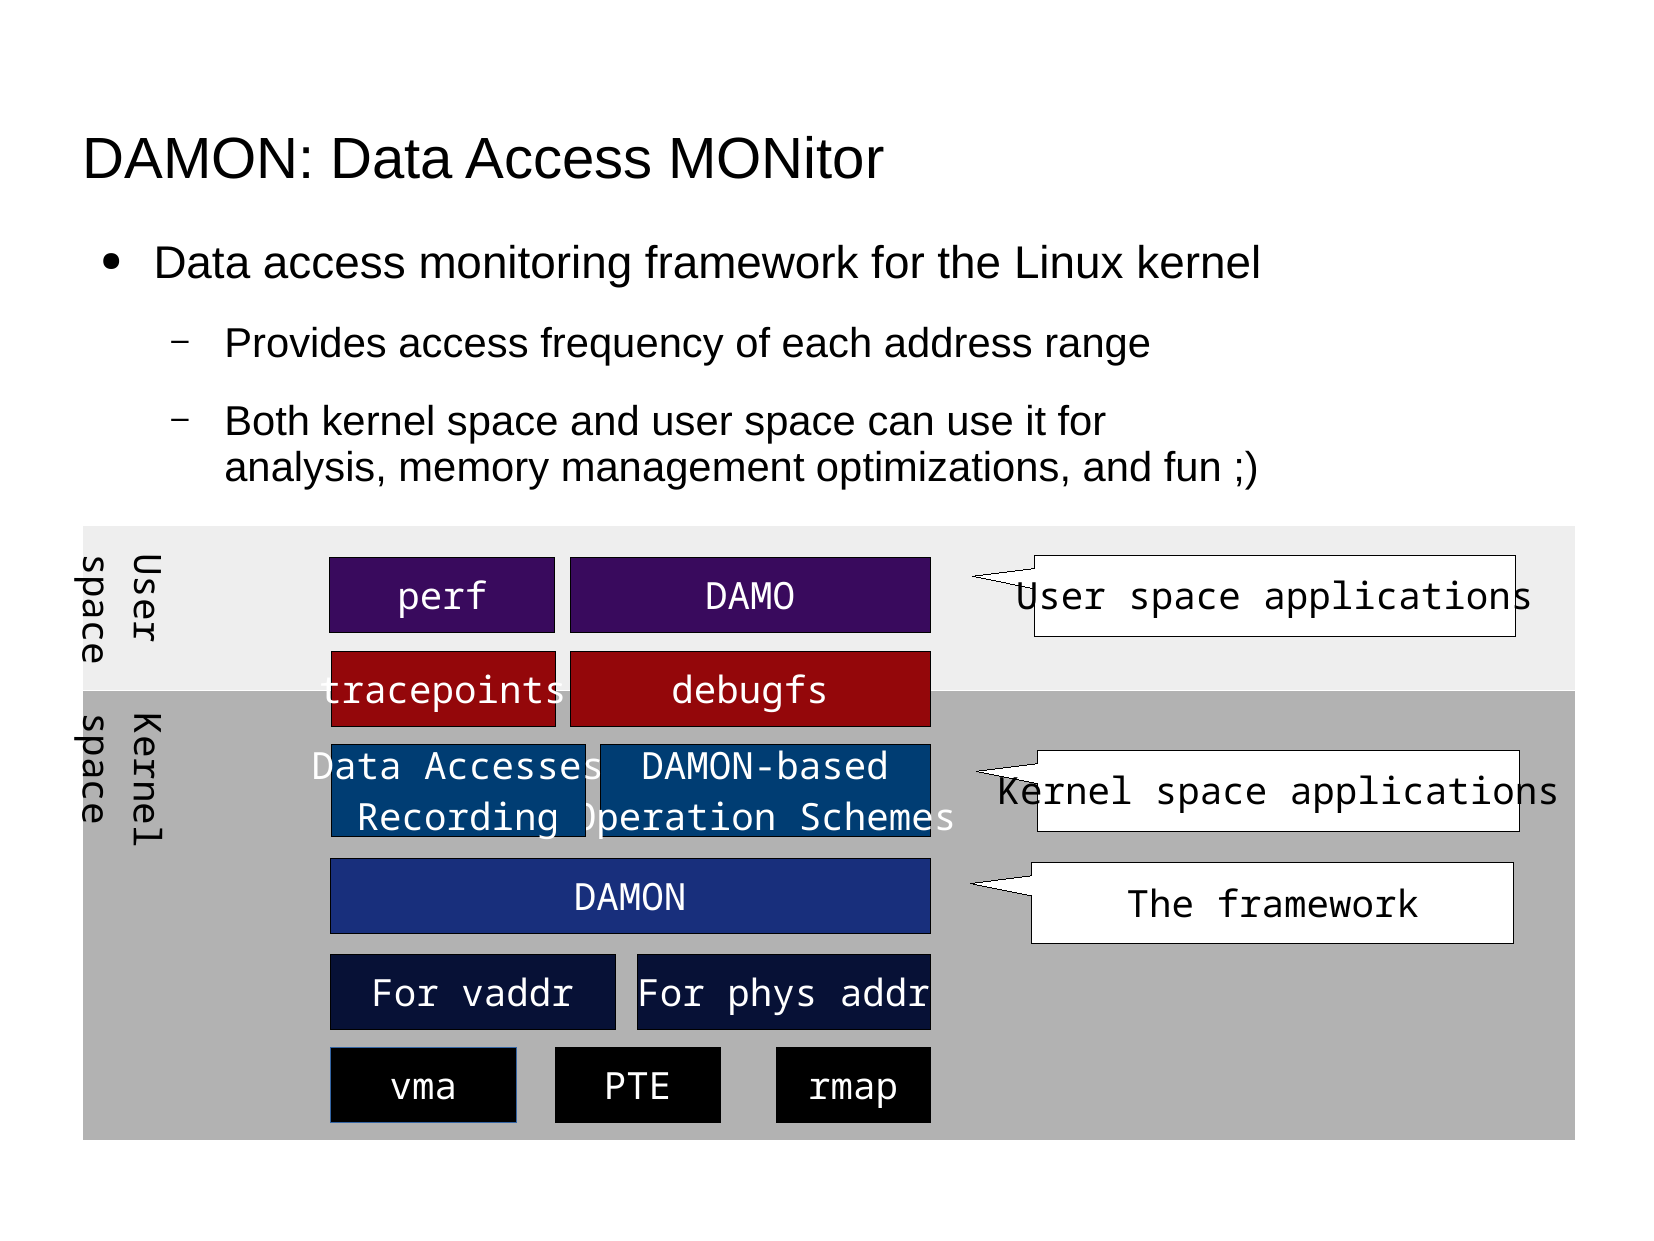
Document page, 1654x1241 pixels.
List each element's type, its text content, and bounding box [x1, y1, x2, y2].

text_box [85, 741, 90, 750]
text_box [85, 582, 91, 592]
text_box [82, 581, 91, 628]
text_box debugfs [570, 651, 931, 727]
text_box User space [89, 538, 182, 806]
list Data access monitoring framework for the Linux kernel Provides access frequency of each address range Both kernel space and user space can use it for analysis, memory management optimizations, and fun ;) [82, 236, 1571, 525]
text_box [82, 786, 89, 810]
text_box Kernel space applications [976, 750, 1520, 832]
text_box [85, 763, 89, 773]
text_box [82, 525, 1576, 1141]
text_box DAMON [330, 858, 931, 934]
text_box The framework [970, 862, 1514, 944]
text_box tracepoints [331, 651, 556, 727]
text_box PTE [555, 1047, 721, 1123]
text_box vma [330, 1047, 517, 1123]
text_box DAMON-based Operation Schemes [600, 744, 931, 837]
text_box [82, 740, 89, 787]
text_box User space applications [972, 555, 1516, 637]
text_box Data Accesses Recording [331, 744, 586, 837]
text_box [85, 603, 91, 613]
text_box For vaddr [330, 954, 616, 1030]
text_box perf [329, 557, 555, 633]
text_box rmap [776, 1047, 931, 1123]
title DAMON: Data Access MONitor [82, 108, 1571, 210]
text_box Kernel space [89, 698, 182, 968]
text_box [82, 648, 90, 737]
text_box For phys addr [637, 954, 931, 1030]
text_box [82, 627, 90, 650]
text_box DAMO [570, 557, 931, 633]
